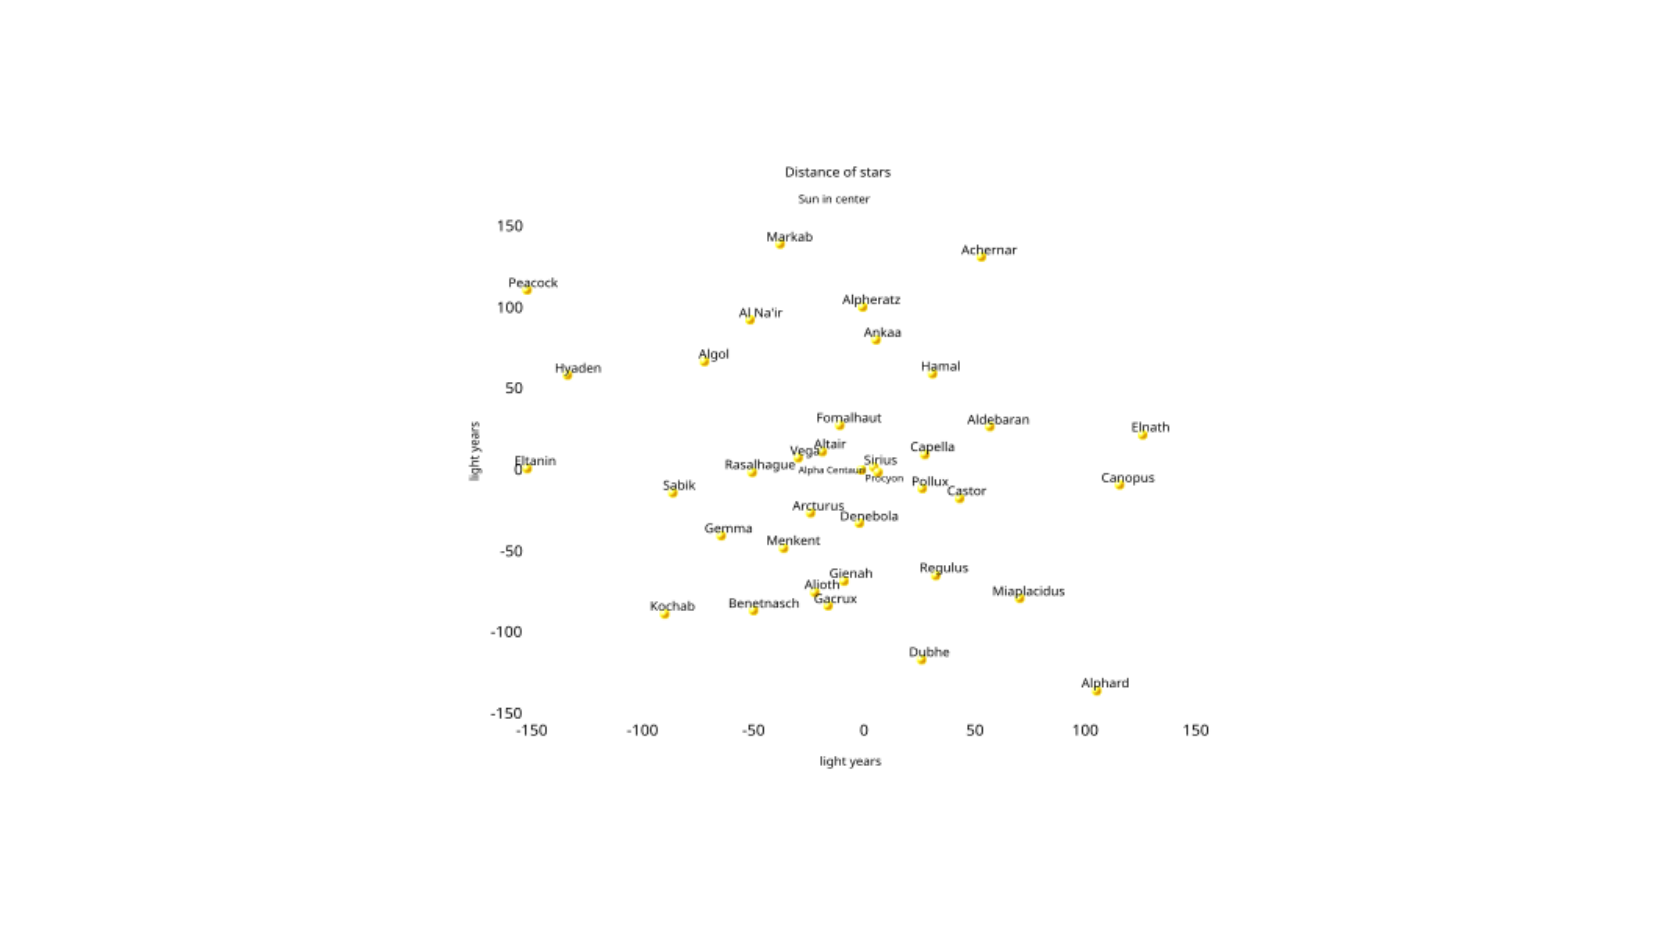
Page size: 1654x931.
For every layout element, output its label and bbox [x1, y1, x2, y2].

picture [436, 151, 1218, 780]
